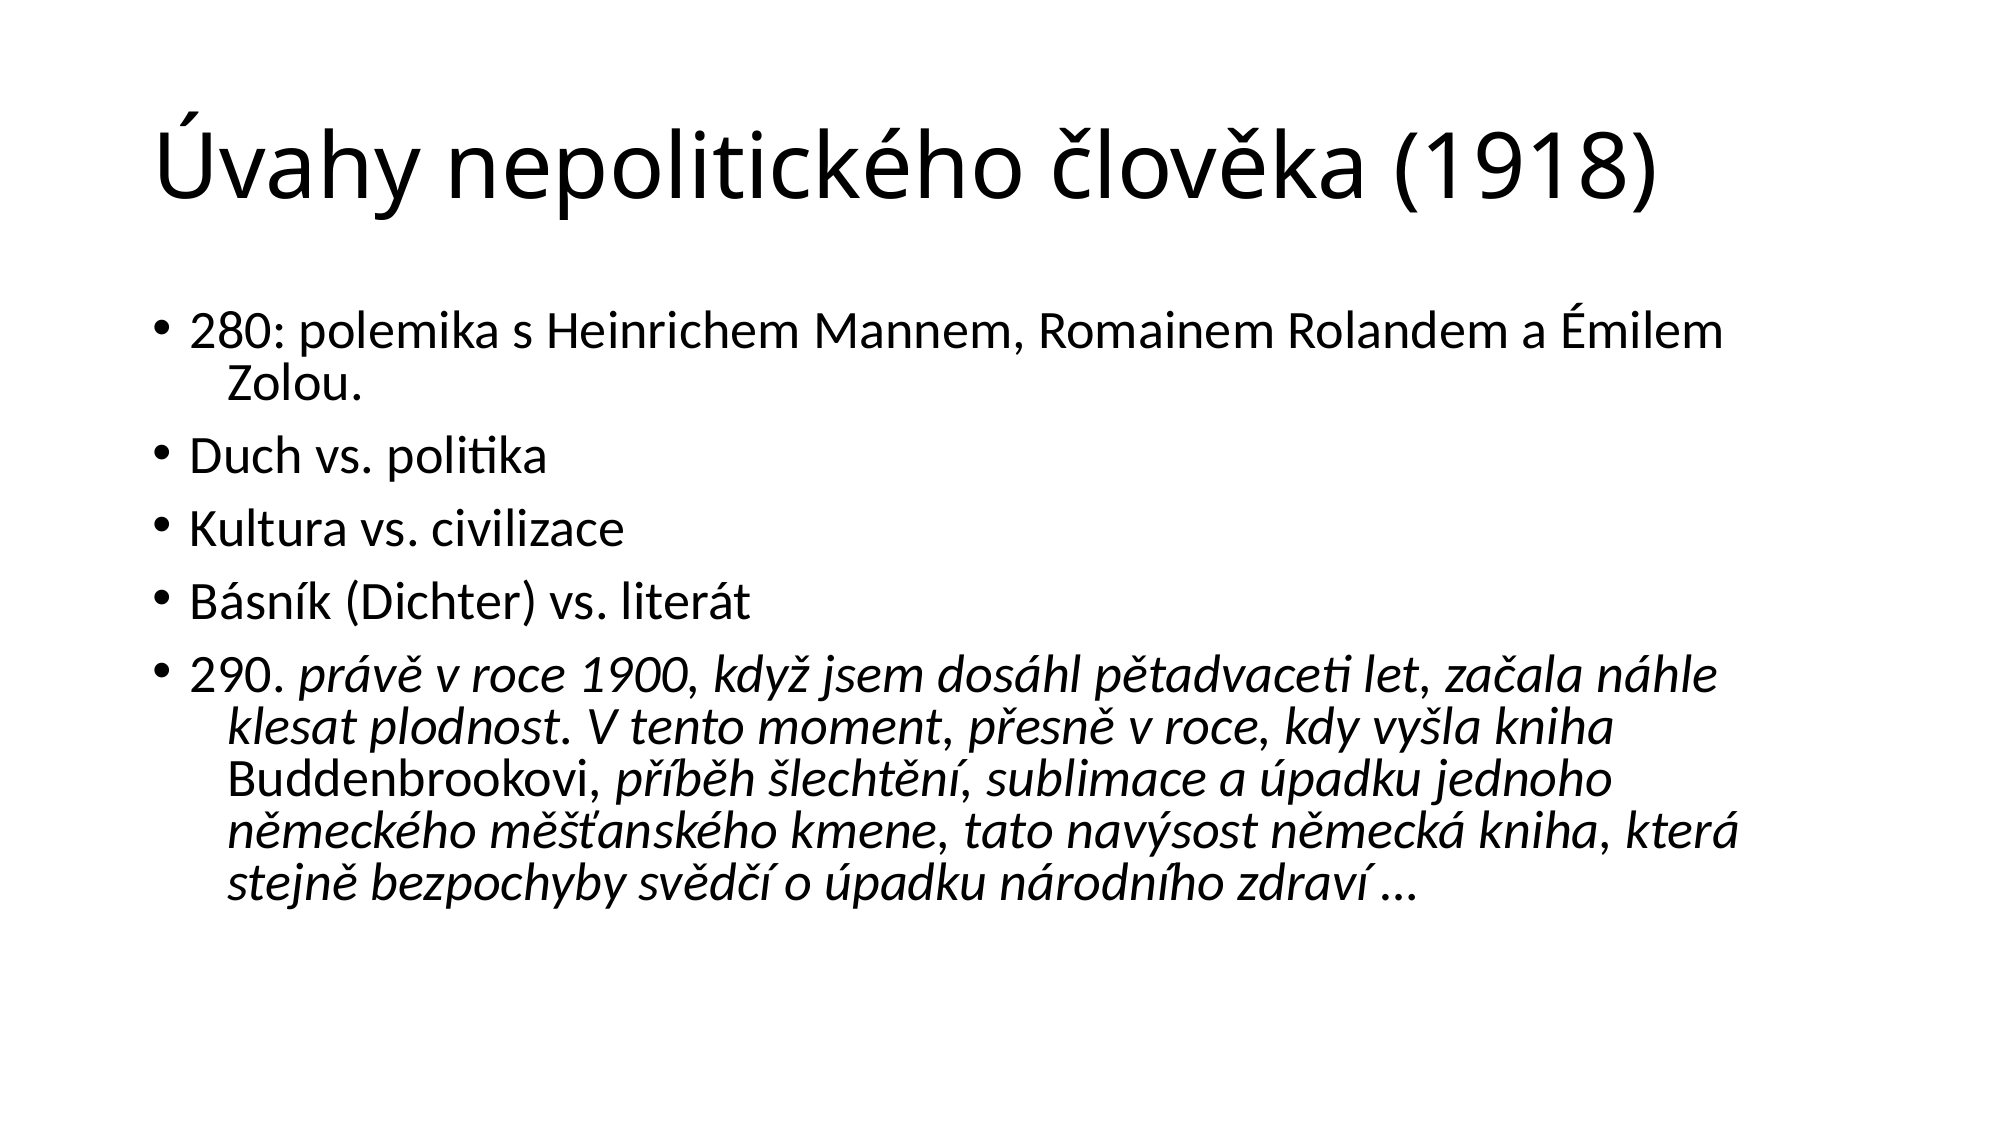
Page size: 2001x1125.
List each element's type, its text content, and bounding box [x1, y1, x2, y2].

title Úvahy nepolitického člověka (1918) [137, 59, 1863, 278]
list 280: polemika s Heinrichem Mannem, Romainem Rolandem a Émilem Zolou. Duch vs. politika Kultura vs. civilizace Básník (Dichter) vs. literát 290. právě v roce 1900, když jsem dosáhl pětadvaceti let, začala náhle klesat plodnost. V tento moment, přesně v roce, kdy vyšla kniha Buddenbrookovi, příběh šlechtění, sublimace a úpadku jednoho německého měšťanského kmene, tato navýsost německá kniha, která stejně bezpochyby svědčí o úpadku národního zdraví … [137, 299, 1863, 1014]
